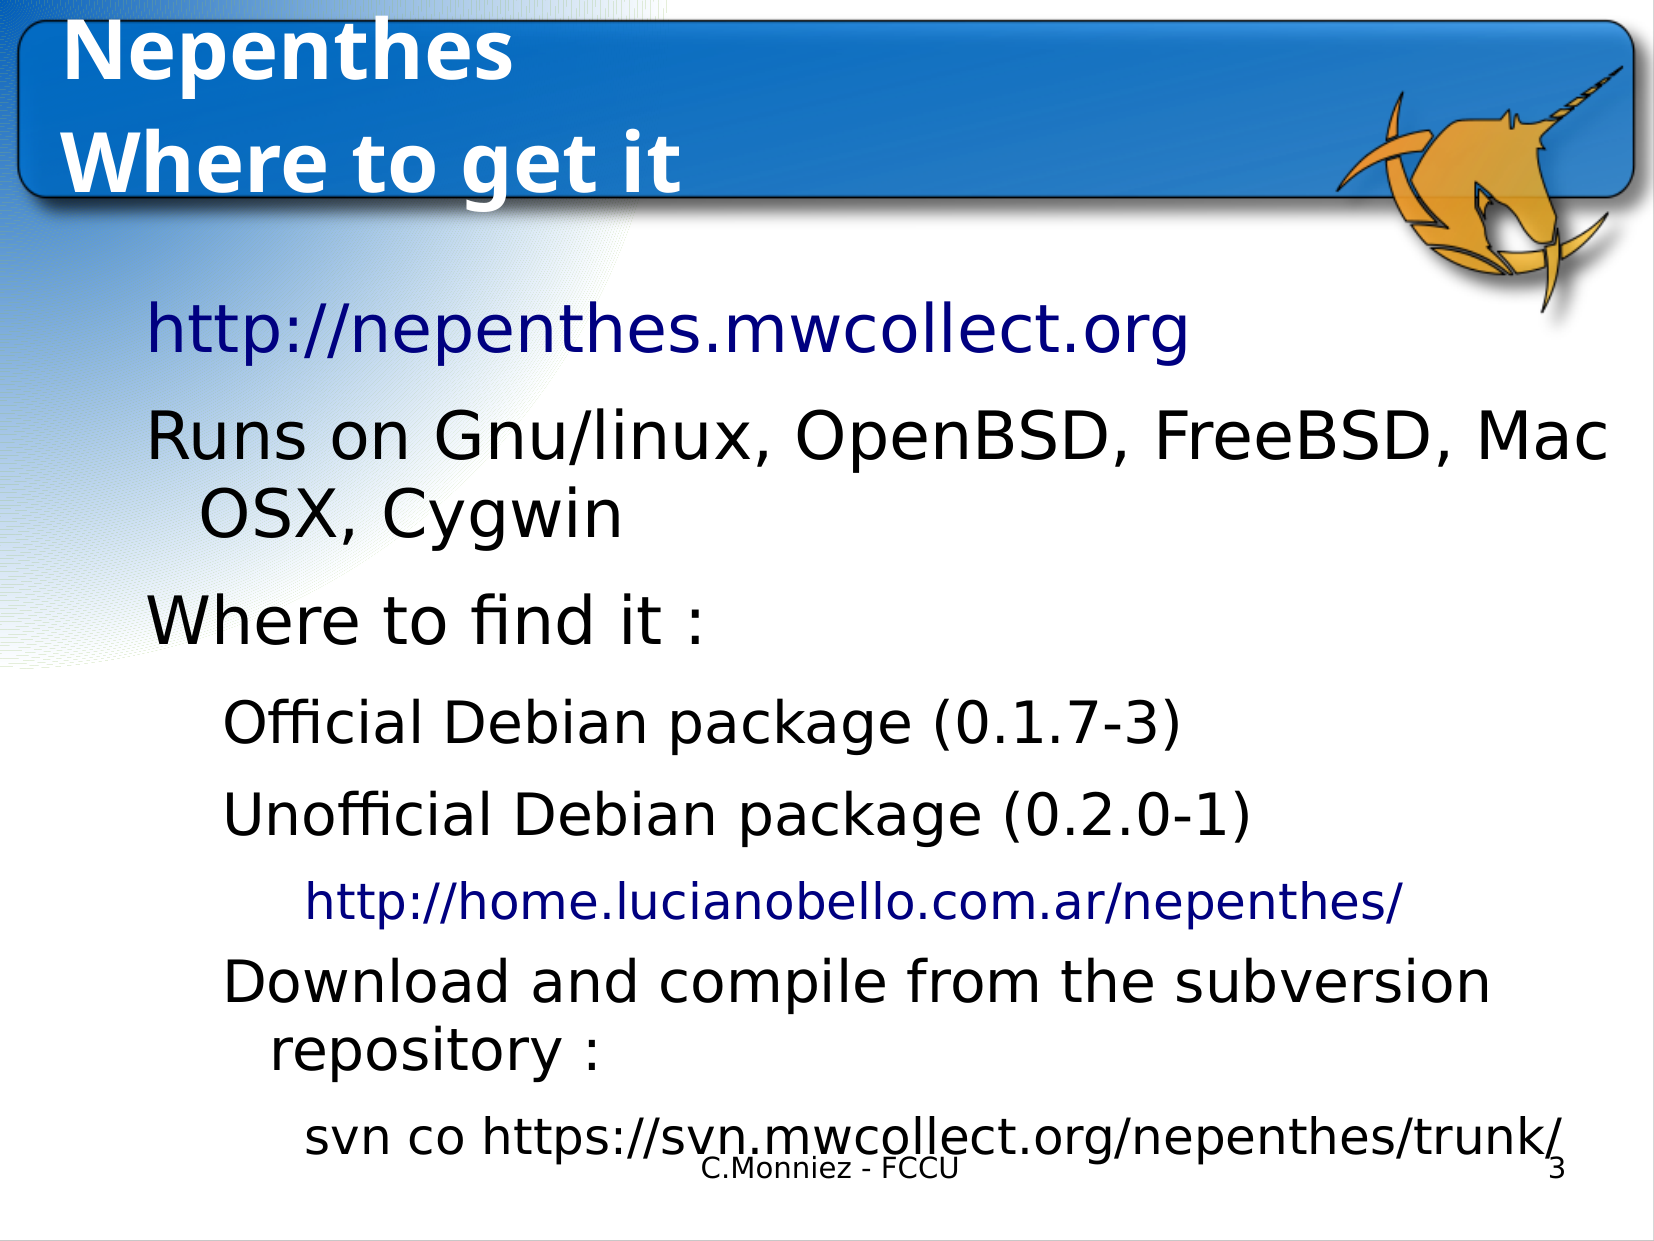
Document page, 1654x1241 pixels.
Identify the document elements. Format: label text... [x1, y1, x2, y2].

list http://nepenthes.mwcollect.org Runs on Gnu/linux, OpenBSD, FreeBSD, Mac OSX, Cygwin Where to find it : Official Debian package (0.1.7-3) Unofficial Debian package (0.2.0-1) http://home.lucianobello.com.ar/nepenthes/ Download and compile from the subversion repository : svn co https://svn.mwcollect.org/nepenthes/trunk/ [127, 290, 1616, 1166]
picture [0, 0, 1654, 1241]
title Nepenthes Where to get it [59, 0, 1329, 208]
